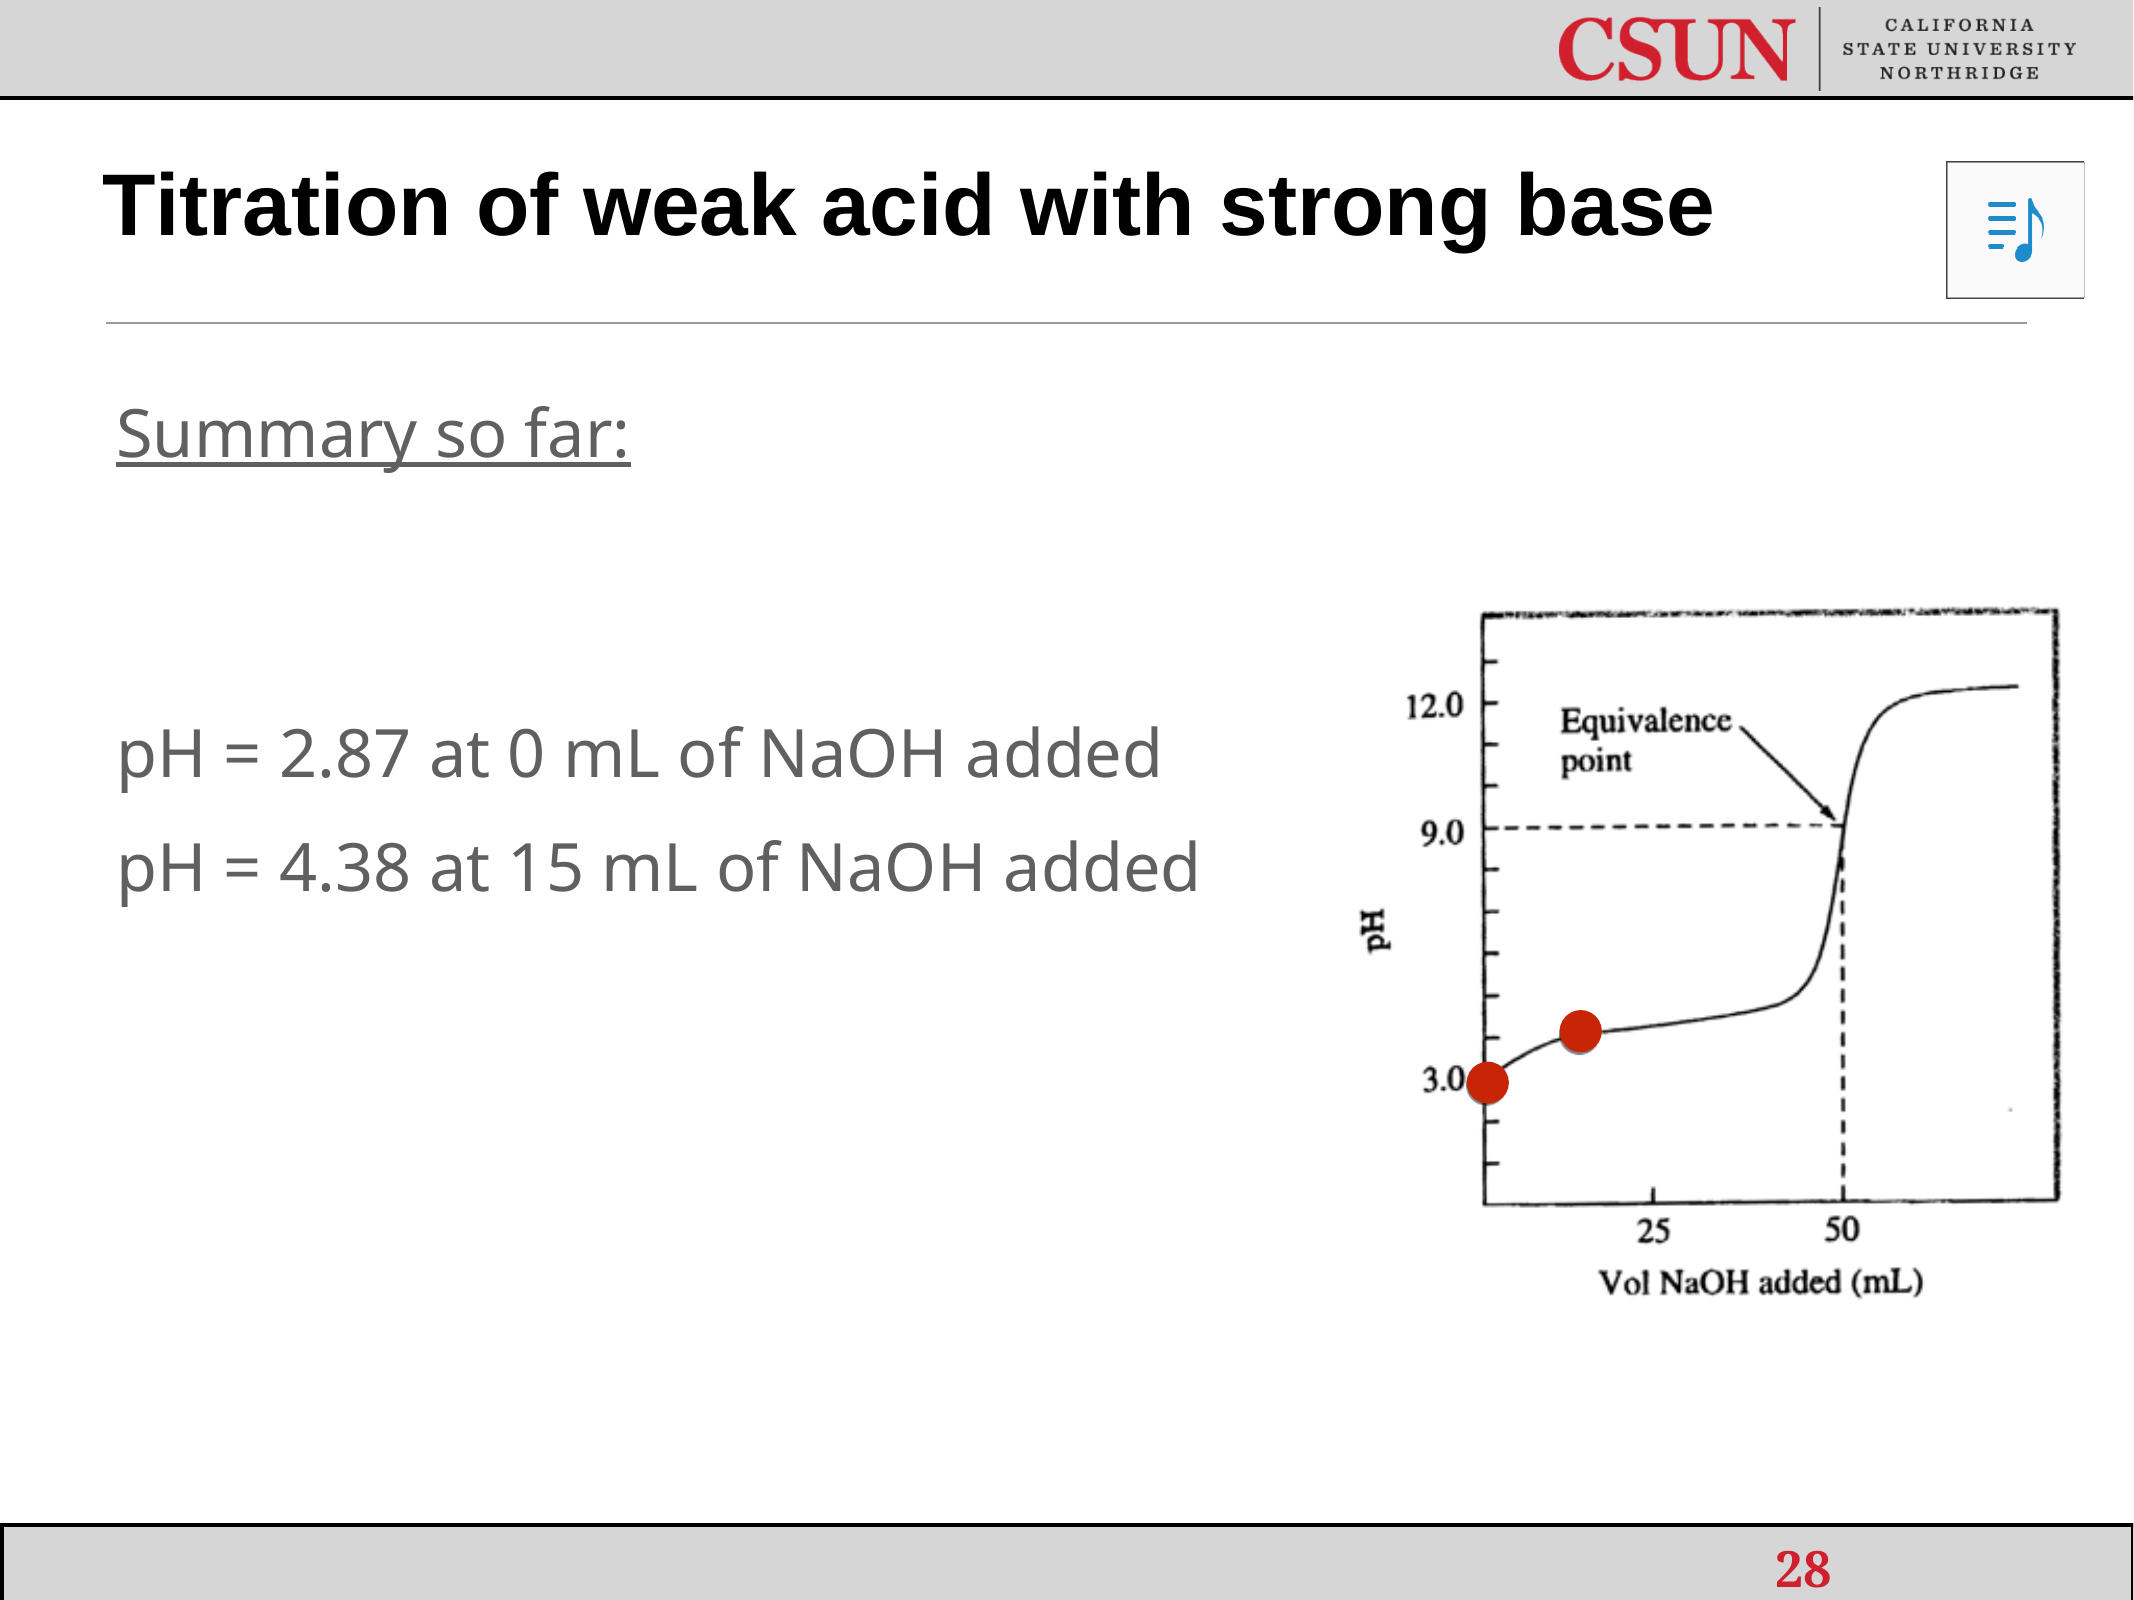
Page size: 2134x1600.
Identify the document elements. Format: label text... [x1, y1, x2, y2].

text_box [1945, 160, 2086, 301]
picture [1559, 7, 2076, 91]
list Summary so far: pH = 2.87 at 0 mL of NaOH added pH = 4.38 at 15 mL of NaOH added [64, 382, 2071, 1486]
picture [1337, 593, 2071, 1310]
text_box [1466, 1061, 1509, 1104]
title Titration of weak acid with strong base [93, 186, 2040, 367]
text_box [1559, 1010, 1602, 1053]
